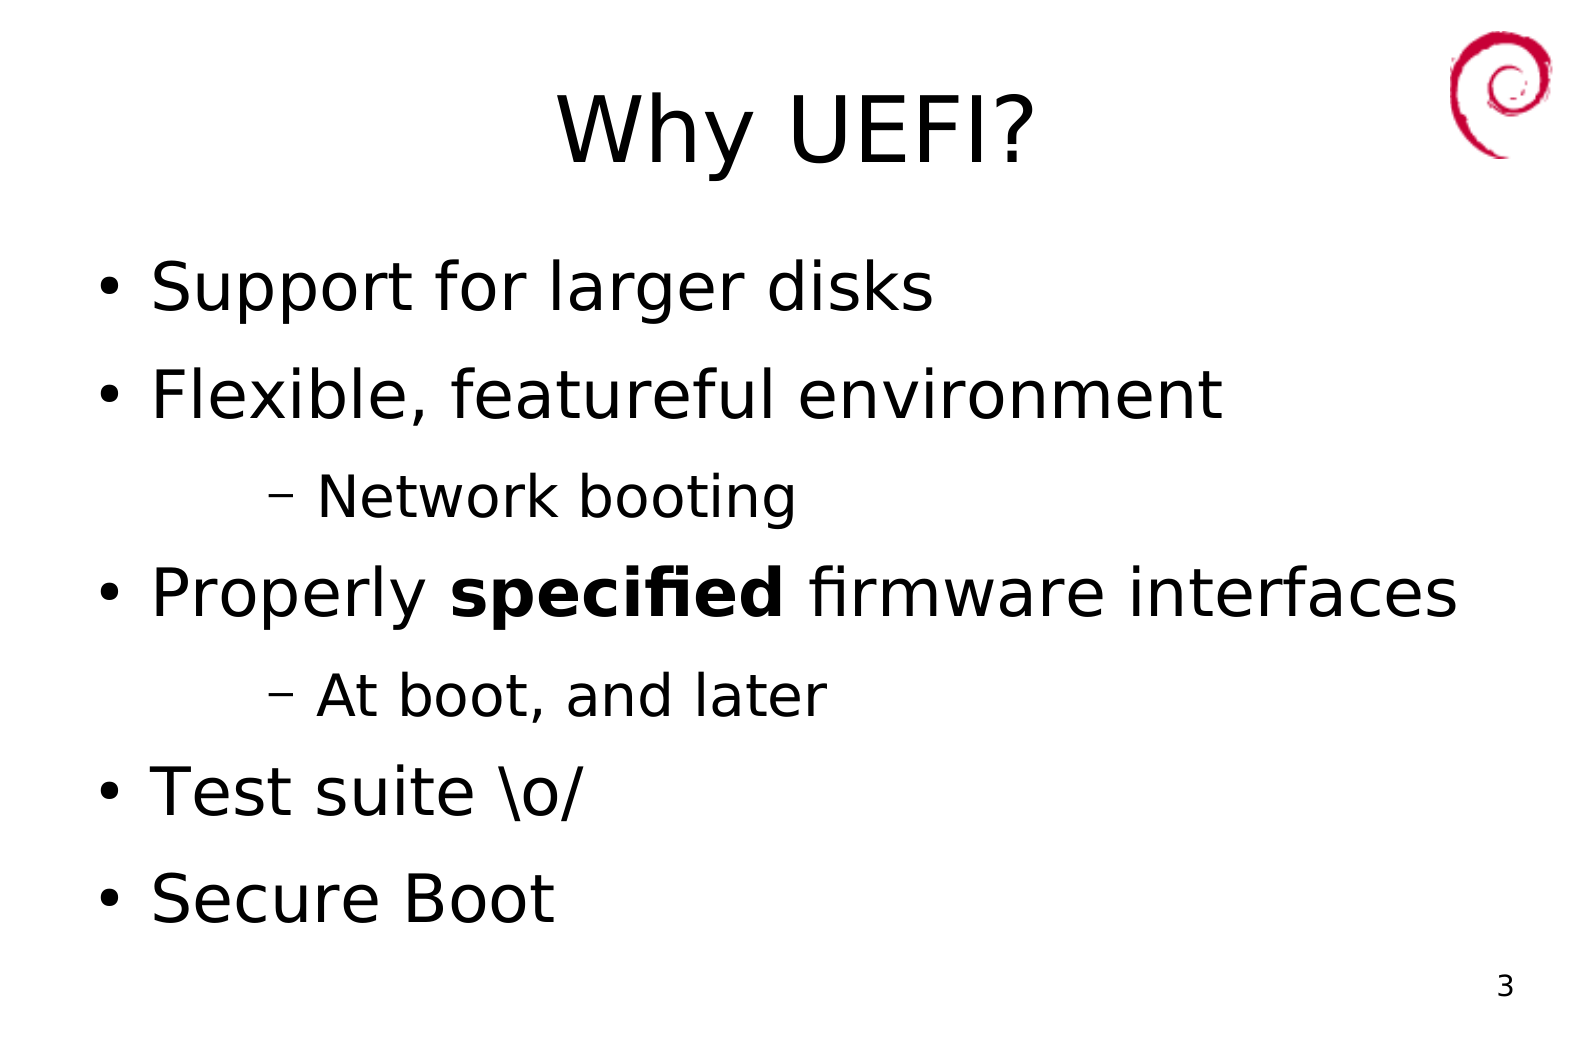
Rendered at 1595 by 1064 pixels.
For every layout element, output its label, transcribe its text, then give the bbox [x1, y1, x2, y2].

title Why UEFI? [79, 42, 1515, 221]
picture [1450, 31, 1555, 159]
list Support for larger disks Flexible, featureful environment Network booting Properly specified firmware interfaces At boot, and later Test suite \o/ Secure Boot [79, 248, 1515, 1037]
